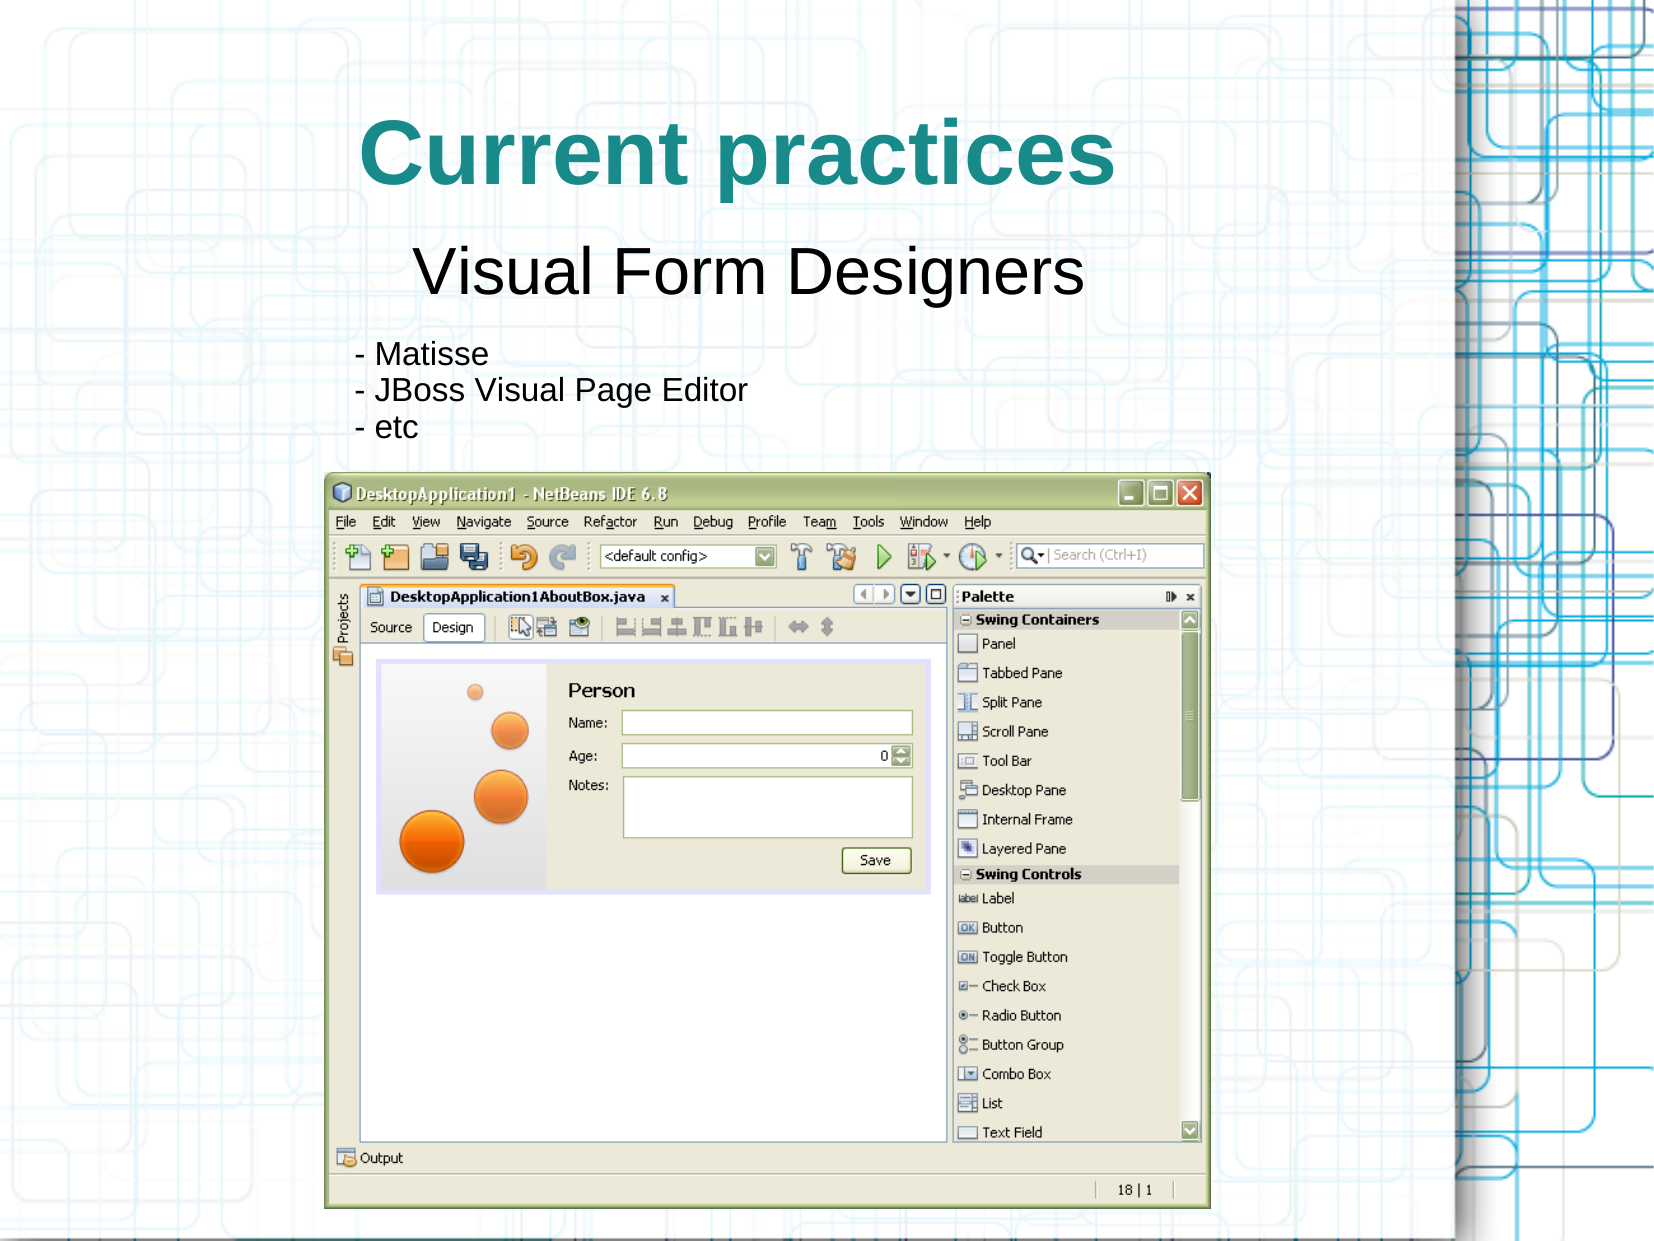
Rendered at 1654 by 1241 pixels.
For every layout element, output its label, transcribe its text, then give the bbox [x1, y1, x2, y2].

text_box [59, 428, 1424, 1079]
title Current practices [59, 56, 1418, 250]
picture [0, 0, 1654, 1241]
text_box - Matisse - JBoss Visual Page Editor - etc [354, 327, 1152, 454]
subtitle Visual Form Designers [82, 159, 1418, 384]
